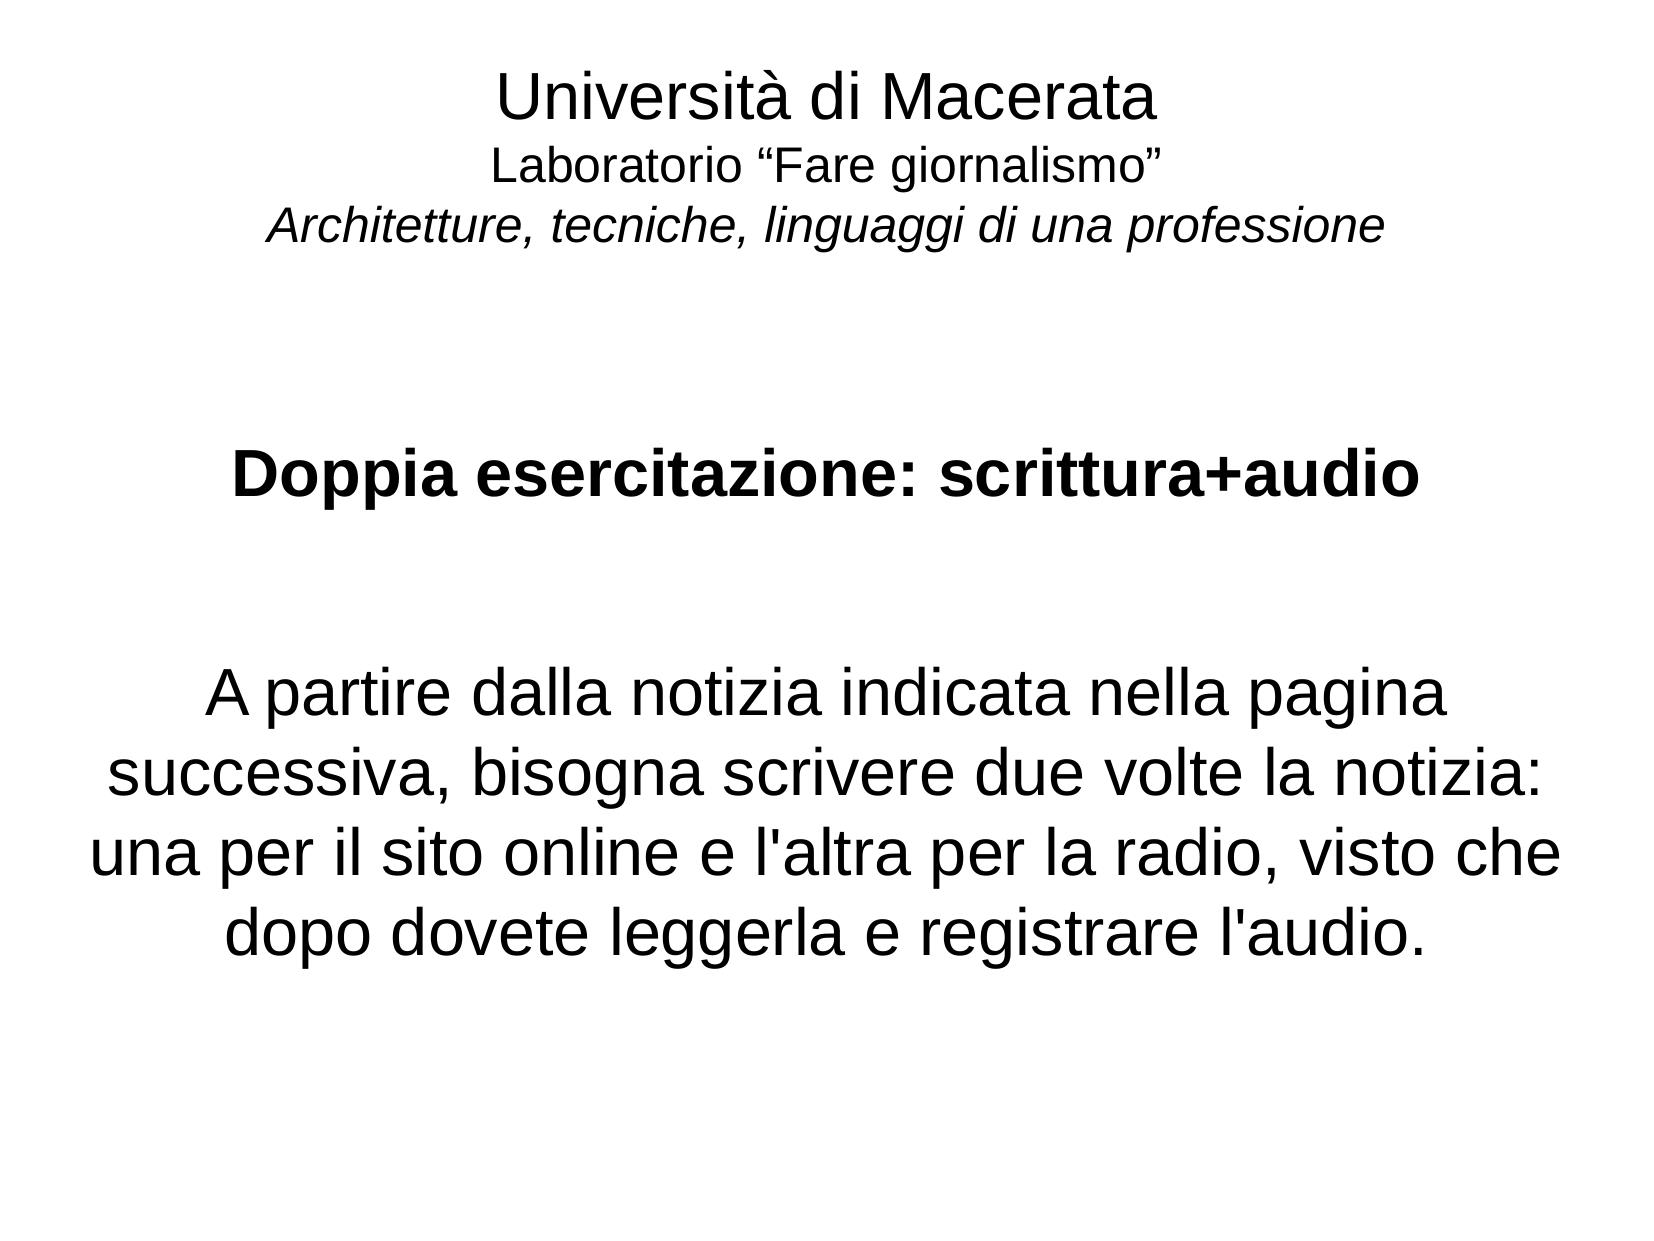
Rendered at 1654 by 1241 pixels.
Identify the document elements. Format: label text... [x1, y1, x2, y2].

subtitle Doppia esercitazione: scrittura+audio A partire dalla notizia indicata nella pagina successiva, bisogna scrivere due volte la notizia: una per il sito online e l'altra per la radio, visto che dopo dovete leggerla e registrare l'audio. [82, 427, 1571, 972]
title Università di Macerata Laboratorio “Fare giornalismo” Architetture, tecniche, linguaggi di una professione [82, 49, 1571, 257]
